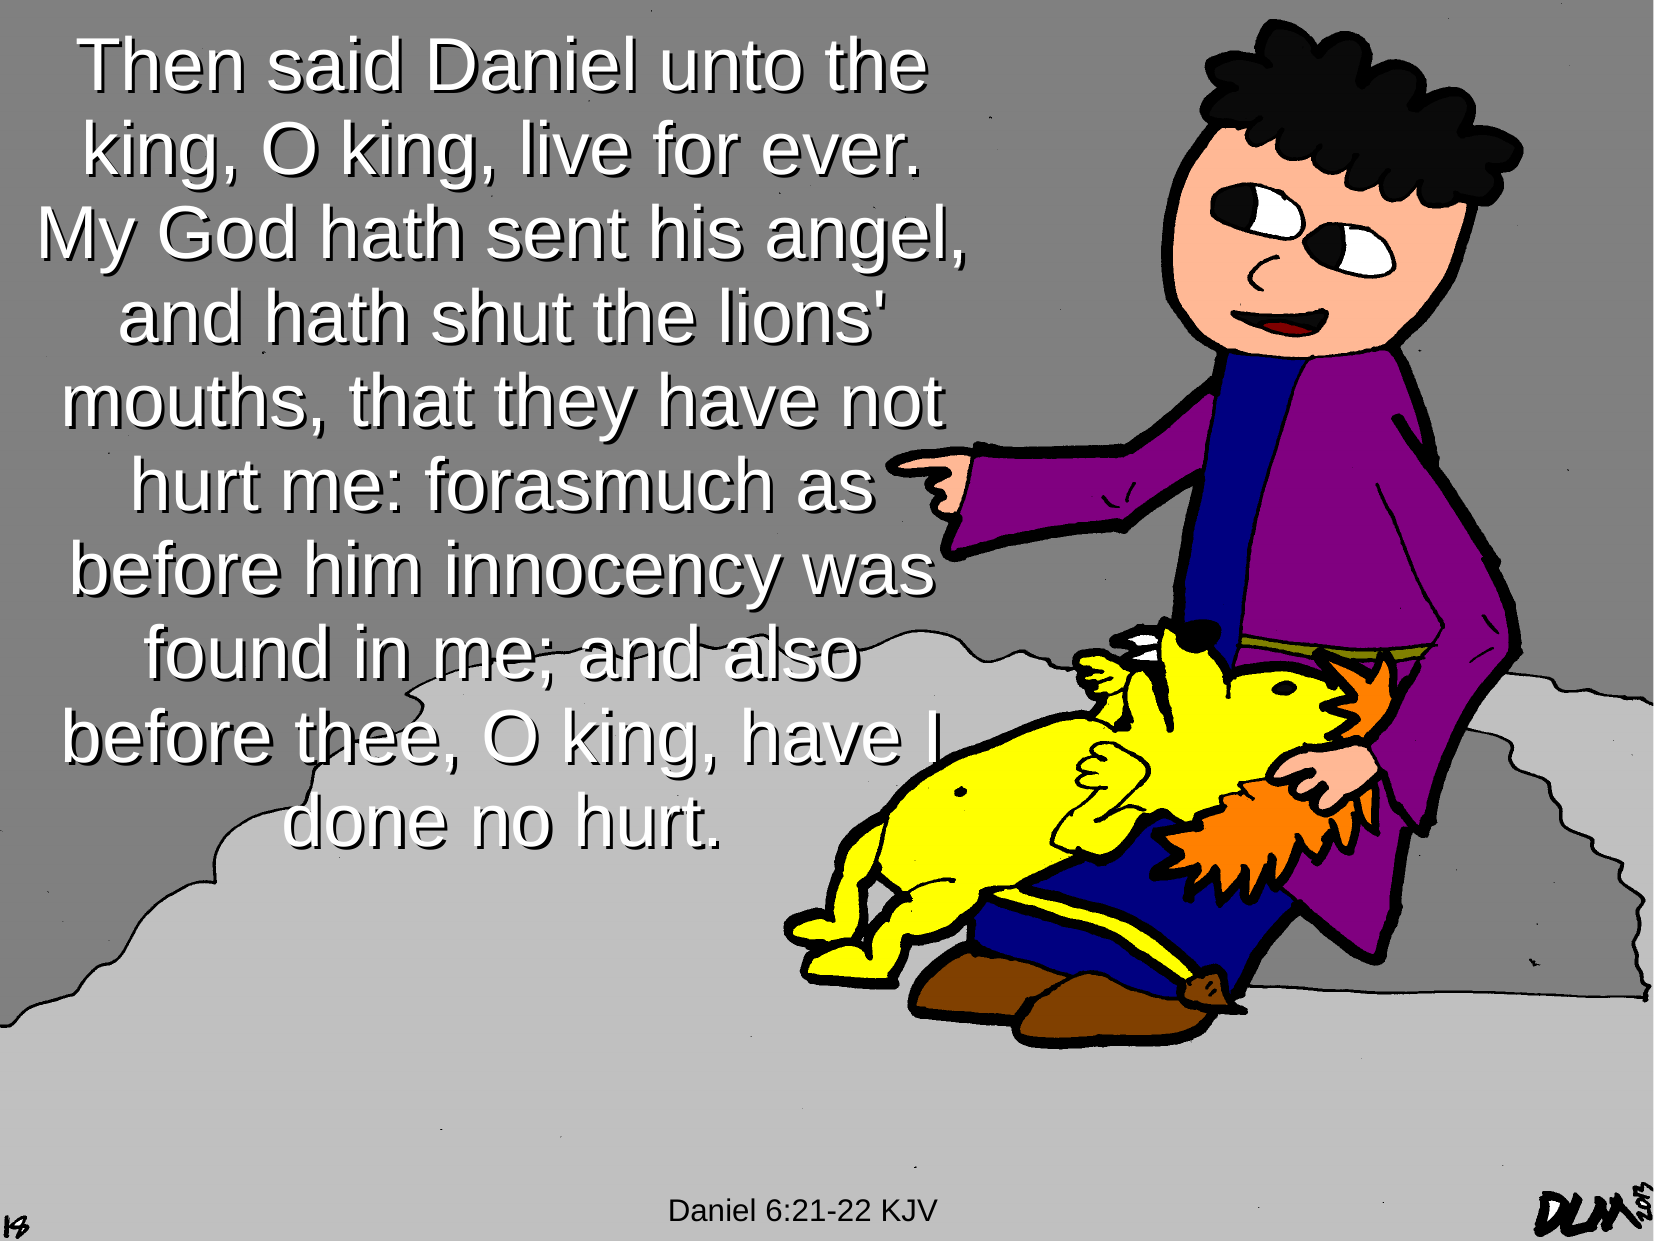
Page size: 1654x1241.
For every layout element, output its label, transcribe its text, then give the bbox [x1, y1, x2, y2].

picture [0, 0, 1654, 1241]
text_box Then said Daniel unto the king, O king, live for ever. My God hath sent his angel, and hath shut the lions' mouths, that they have not hurt me: forasmuch as before him innocency was found in me; and also before thee, O king, have I done no hurt. [15, 15, 991, 870]
text_box Daniel 6:21-22 KJV [644, 1185, 962, 1236]
